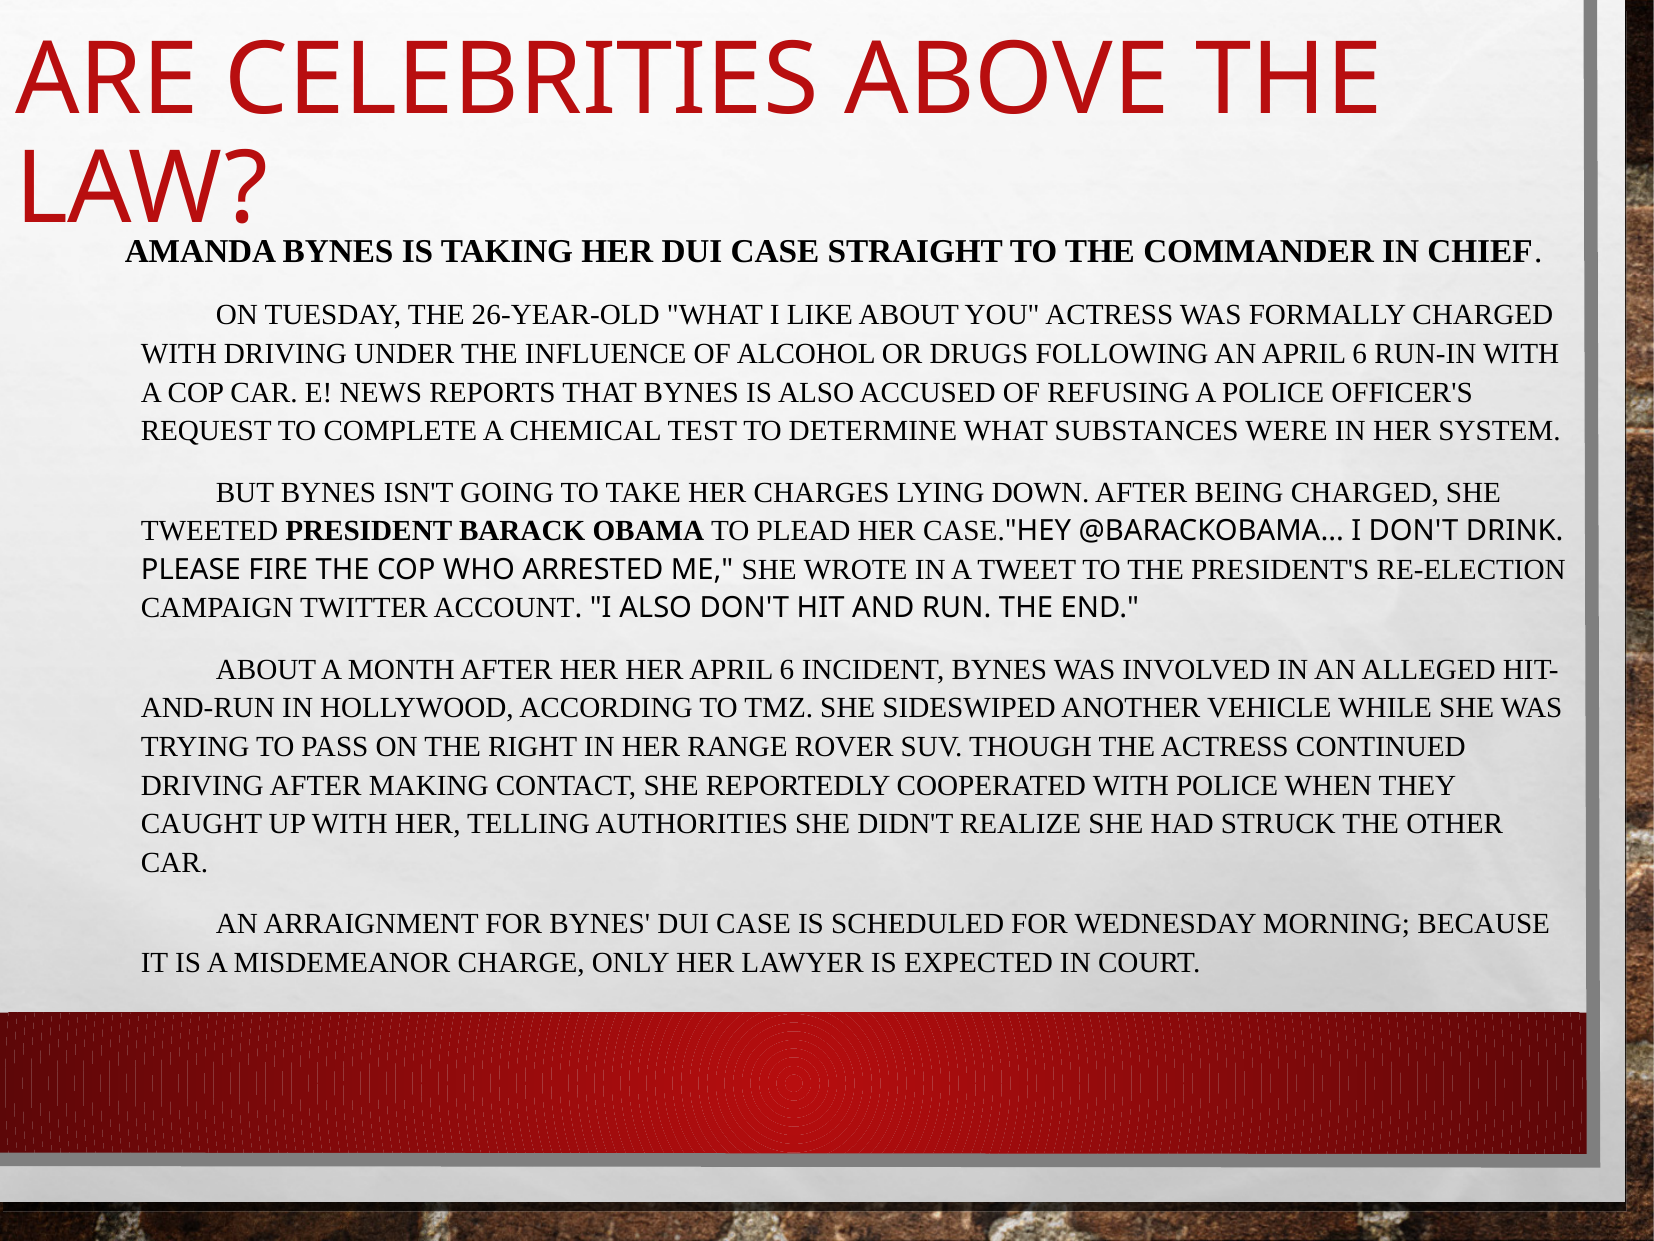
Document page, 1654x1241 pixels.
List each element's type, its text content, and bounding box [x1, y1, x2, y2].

title Are Celebrities Above the Law? [0, 18, 1418, 226]
list Amanda Bynes is taking her DUI case straight to the Commander in Chief. On Tuesday, the 26-year-old "What I Like About You" actress was formally charged with driving under the influence of alcohol or drugs following an April 6 run-in with a cop car. E! News reports that Bynes is also accused of refusing a police officer's request to complete a chemical test to determine what substances were in her system. But Bynes isn't going to take her charges lying down. After being charged, she Tweeted President Barack Obama to plead her case."Hey @BarackObama... I don't drink. Please fire the cop who arrested me," she wrote in a tweet to the President's re-election campaign Twitter account. "I also don't hit and run. The end." About a month after her her April 6 incident, Bynes was involved in an alleged hit-and-run in Hollywood, according to TMZ. She sideswiped another vehicle while she was trying to pass on the right in her Range Rover SUV. Though the actress continued driving after making contact, she reportedly cooperated with police when they caught up with her, telling authorities she didn't realize she had struck the other car. An arraignment for Bynes' DUI case is scheduled for Wednesday morning; because it is a misdemeanor charge, only her lawyer is expected in court. [43, 205, 1583, 998]
